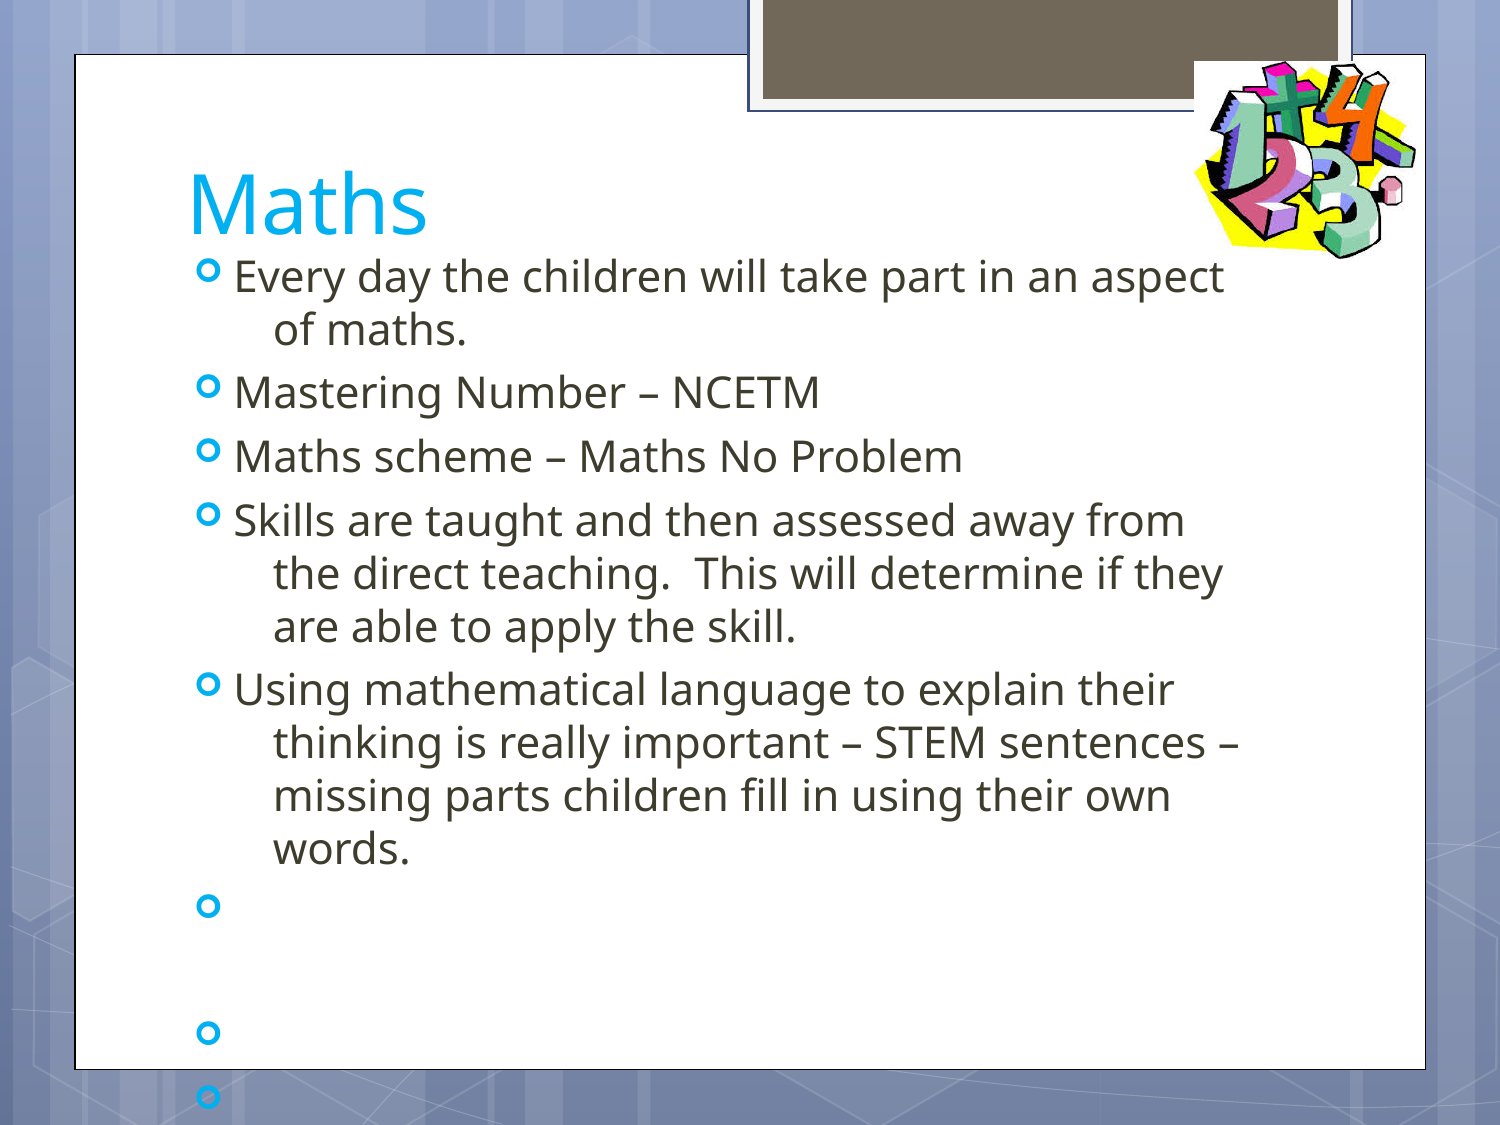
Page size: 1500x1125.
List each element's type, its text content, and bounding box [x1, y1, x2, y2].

title Maths [171, 71, 1194, 240]
list Every day the children will take part in an aspect of maths. Mastering Number – NCETM Maths scheme – Maths No Problem Skills are taught and then assessed away from the direct teaching. This will determine if they are able to apply the skill. Using mathematical language to explain their thinking is really important – STEM sentences – missing parts children fill in using their own words. [158, 240, 1271, 883]
picture [1194, 61, 1416, 259]
